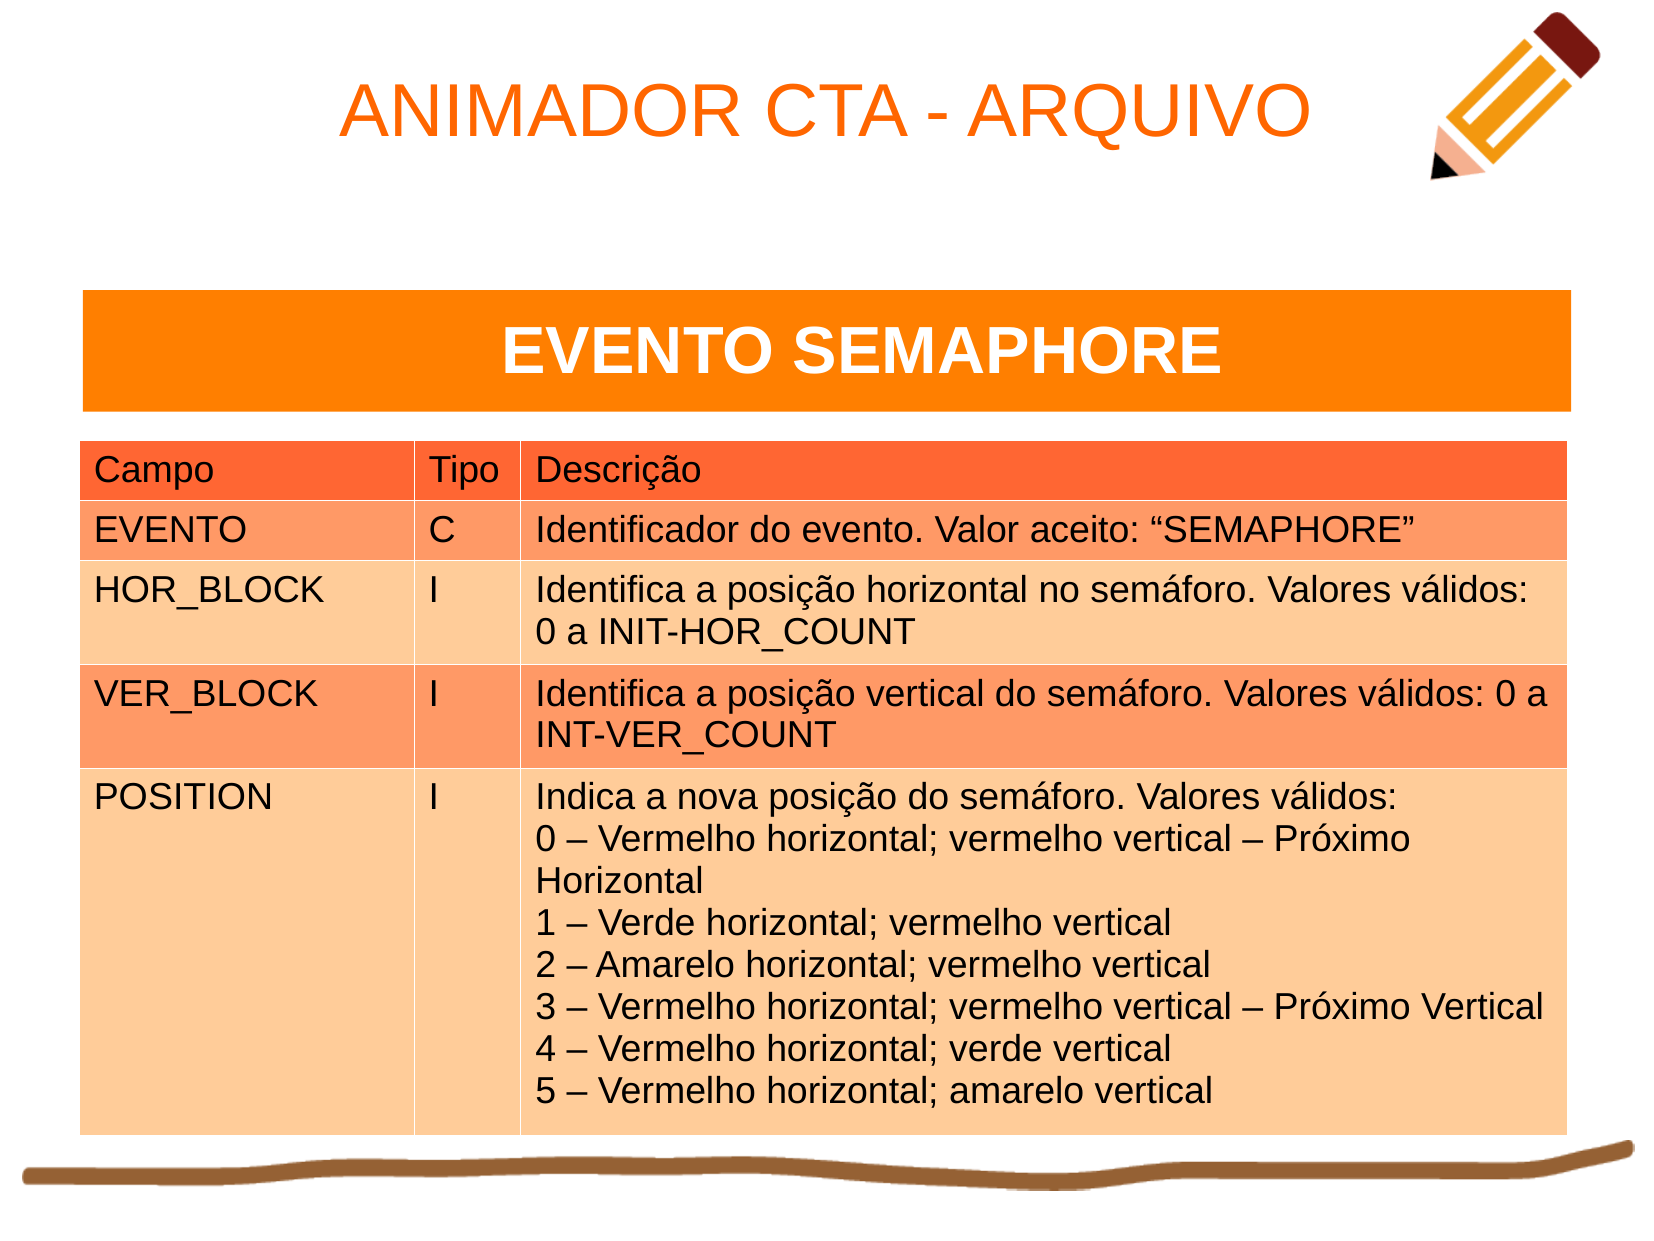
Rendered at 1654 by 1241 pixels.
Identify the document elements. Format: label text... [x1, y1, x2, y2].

table_cell Indica a nova posição do semáforo. Valores válidos: 0 – Vermelho horizontal; vermelho vertical – Próximo Horizontal 1 – Verde horizontal; vermelho vertical 2 – Amarelo horizontal; vermelho vertical 3 – Vermelho horizontal; vermelho vertical – Próximo Vertical 4 – Vermelho horizontal; verde vertical 5 – Vermelho horizontal; amarelo vertical [521, 769, 1567, 1135]
table_header Descrição [521, 441, 1567, 500]
picture [22, 1140, 1635, 1191]
table_header Campo [80, 441, 414, 500]
table_cell EVENTO [80, 501, 414, 560]
table_cell Identifica a posição vertical do semáforo. Valores válidos: 0 a INT-VER_COUNT [521, 665, 1567, 768]
table_cell Identifica a posição horizontal no semáforo. Valores válidos: 0 a INIT-HOR_COUNT [521, 561, 1567, 664]
list EVENTO SEMAPHORE [82, 290, 1572, 412]
table_cell I [415, 769, 520, 1135]
table_cell I [415, 561, 520, 664]
picture [1430, 12, 1601, 181]
table_cell I [415, 665, 520, 768]
table_cell Identificador do evento. Valor aceito: “SEMAPHORE” [521, 501, 1567, 560]
table_cell C [415, 501, 520, 560]
title ANIMADOR CTA - ARQUIVO [82, 49, 1571, 172]
table_cell VER_BLOCK [80, 665, 414, 768]
table_header Tipo [415, 441, 520, 500]
table_cell POSITION [80, 769, 414, 1135]
table_cell HOR_BLOCK [80, 561, 414, 664]
